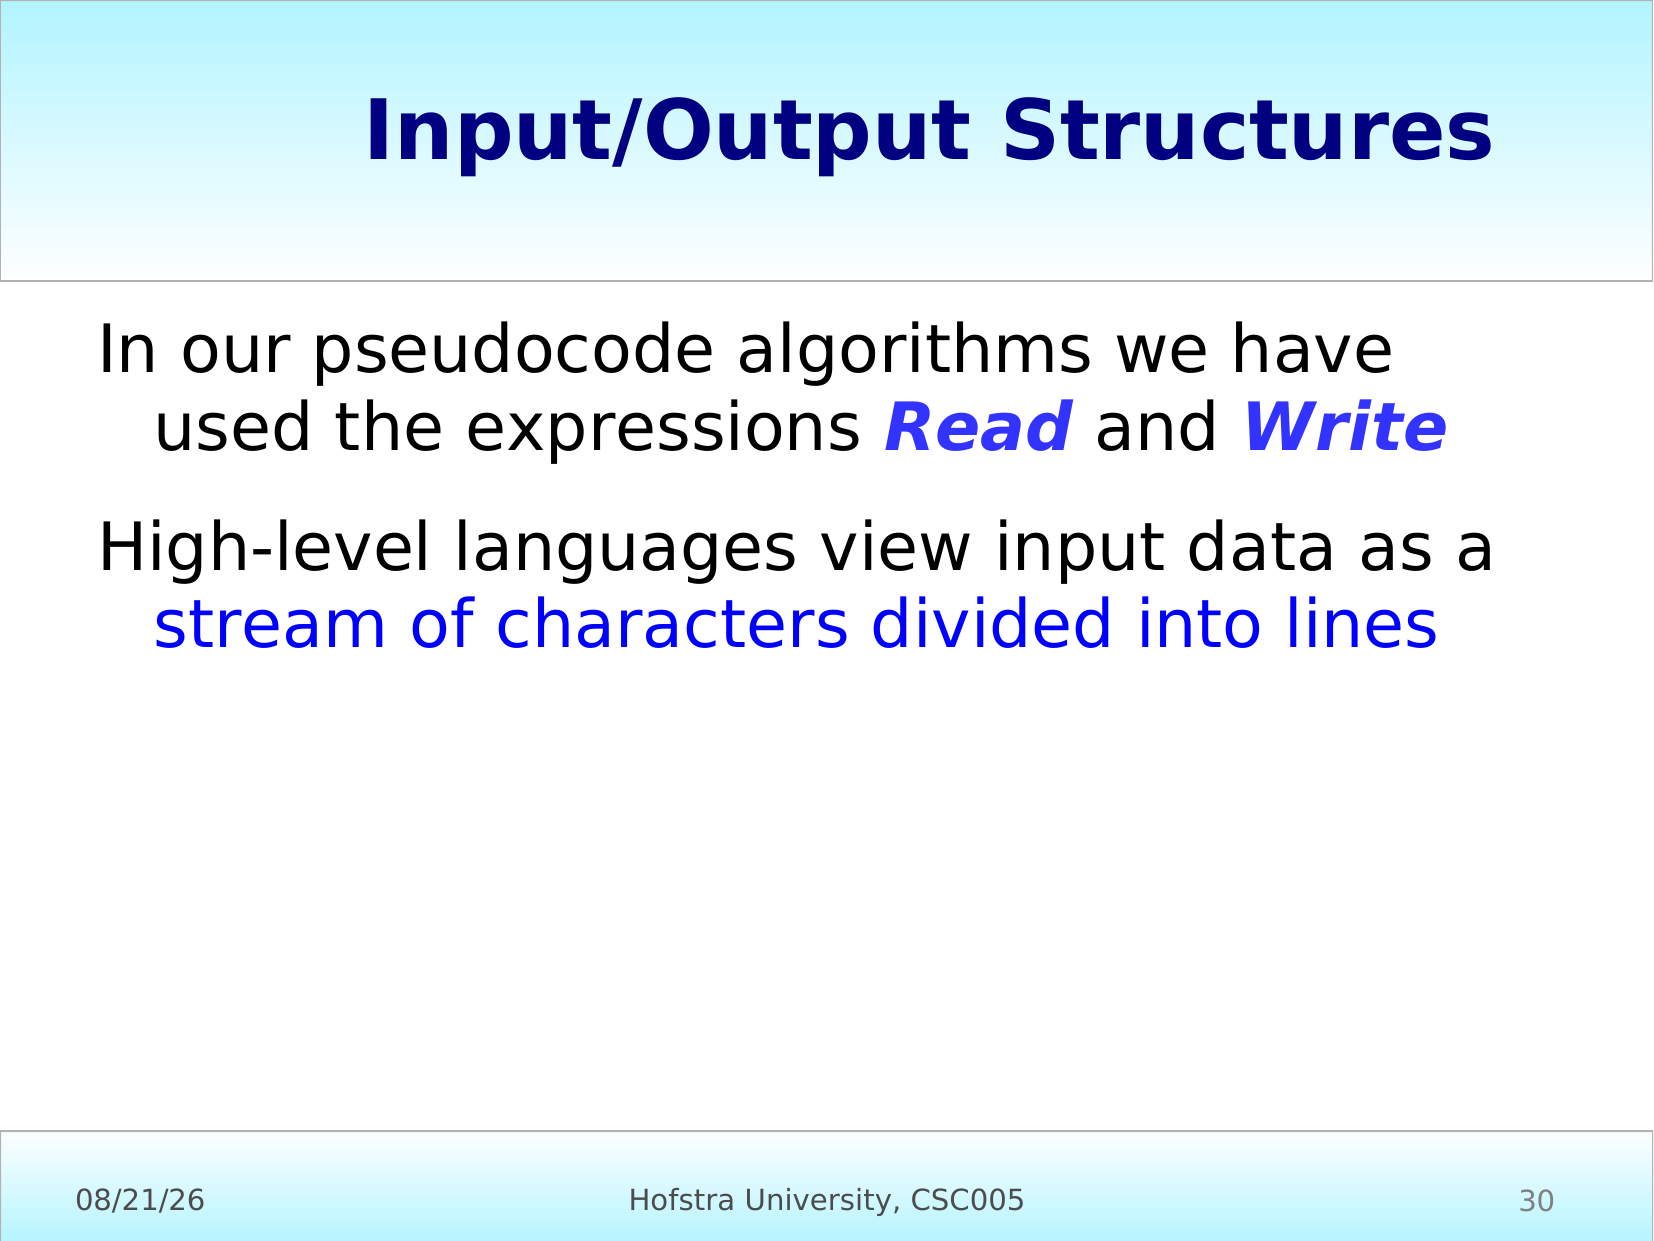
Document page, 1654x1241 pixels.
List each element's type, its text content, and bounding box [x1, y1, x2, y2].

title Input/Output Structures [247, 27, 1612, 235]
list In our pseudocode algorithms we have used the expressions Read and Write High-level languages view input data as a stream of characters divided into lines [82, 303, 1571, 1131]
